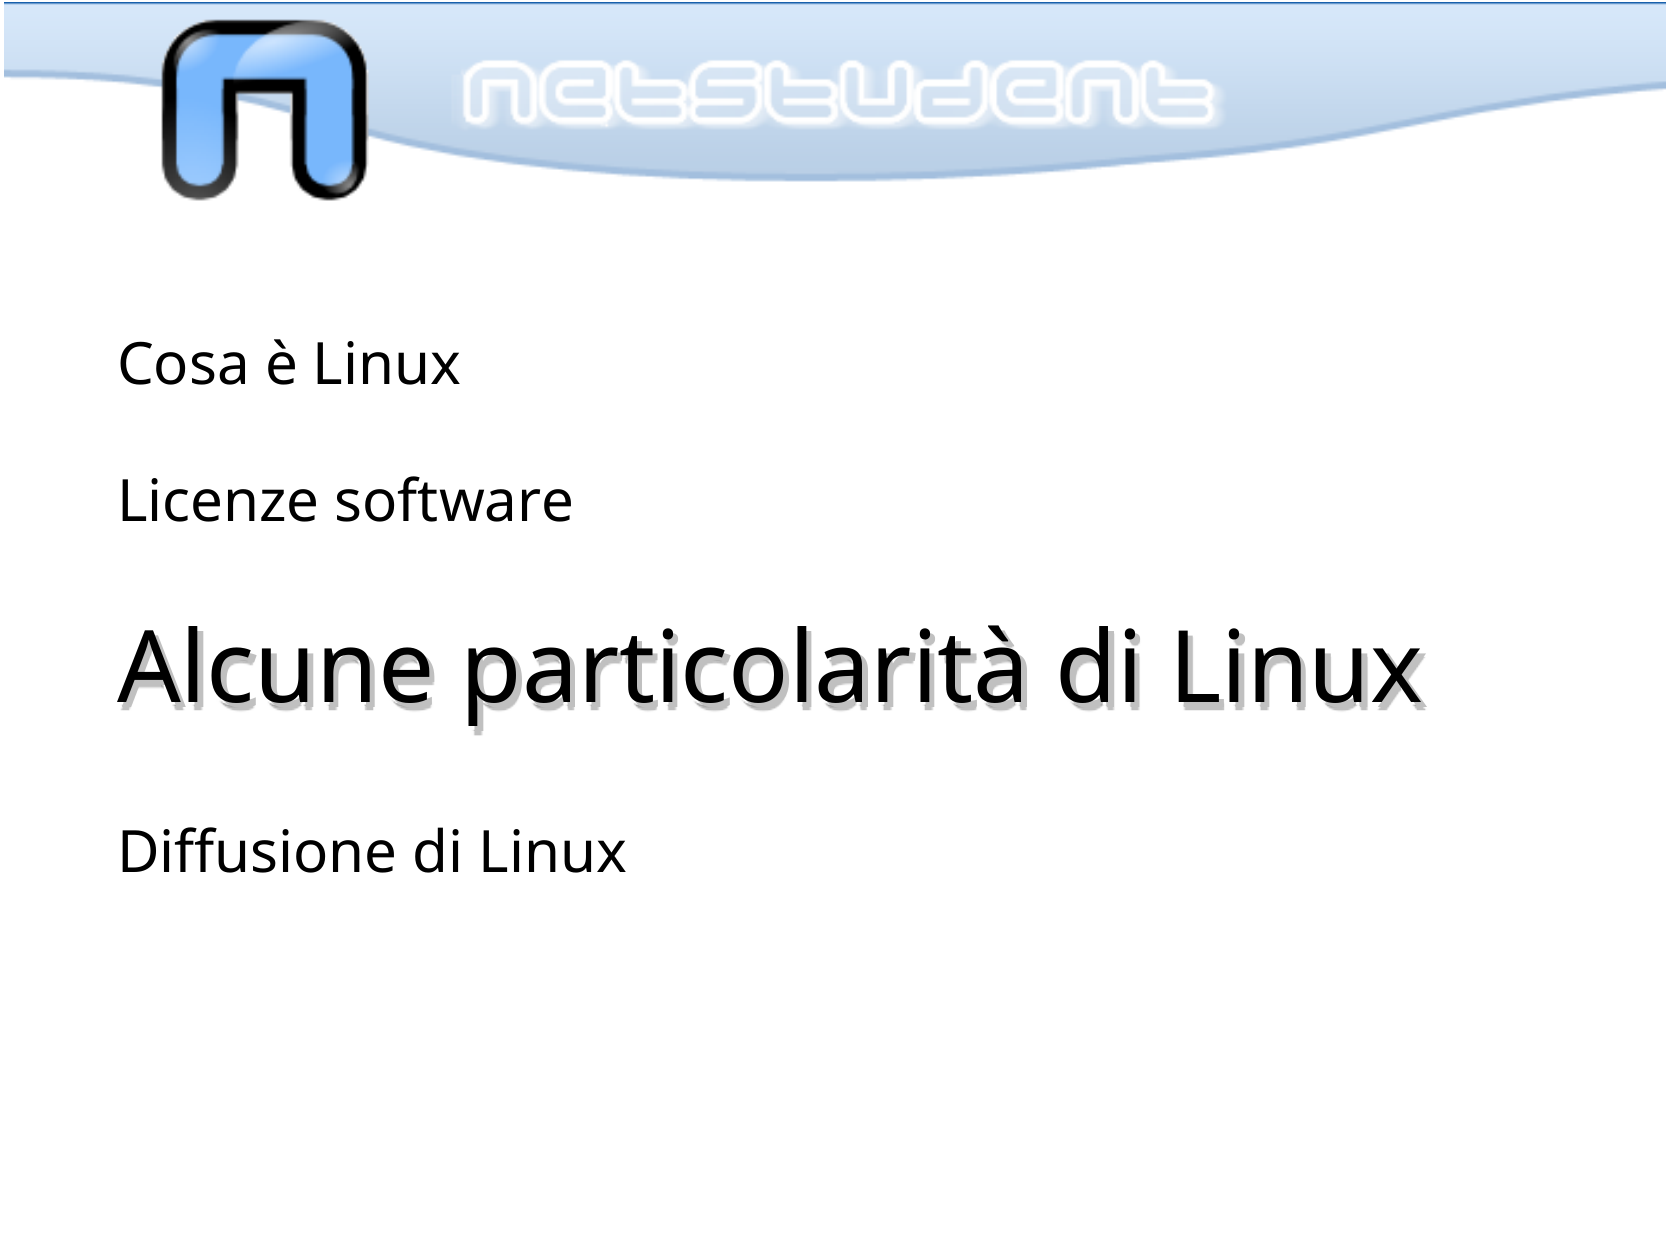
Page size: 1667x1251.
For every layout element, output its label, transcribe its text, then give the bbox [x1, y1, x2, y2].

title Cosa è Linux Licenze software Alcune particolarità di Linux Diffusione di Linux [110, 160, 1530, 1132]
picture [0, 0, 1667, 1251]
